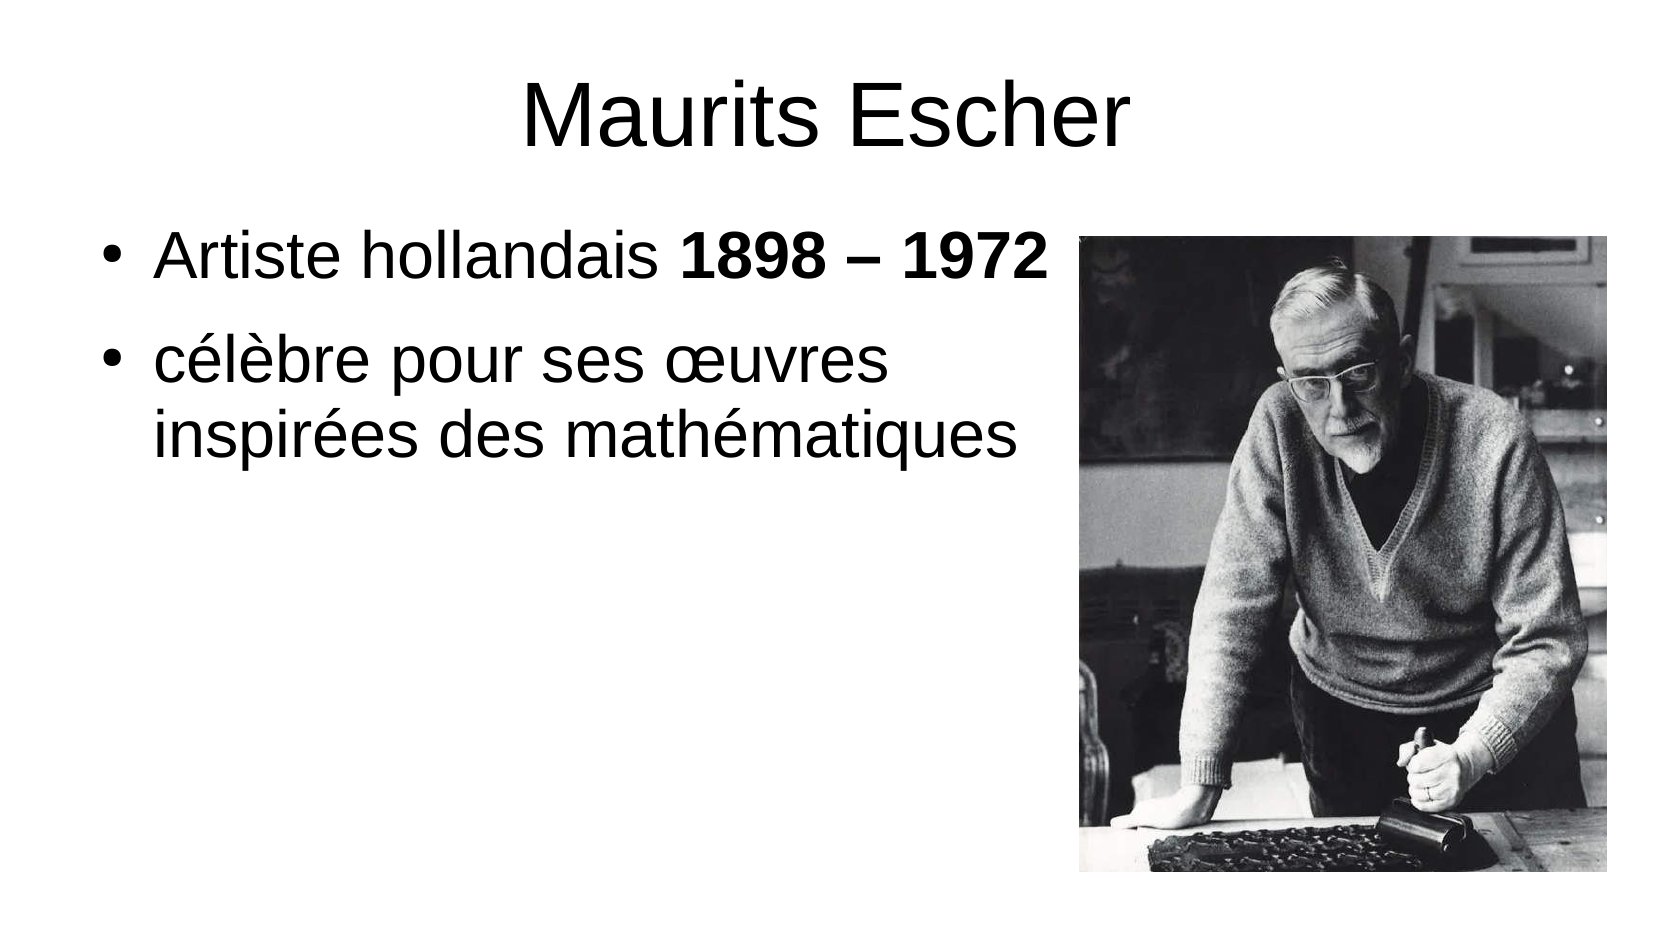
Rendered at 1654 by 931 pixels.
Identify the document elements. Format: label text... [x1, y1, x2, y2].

list Artiste hollandais 1898 – 1972 célèbre pour ses œuvres inspirées des mathématiques [82, 217, 1571, 758]
title Maurits Escher [82, 37, 1571, 193]
picture [1079, 236, 1607, 873]
